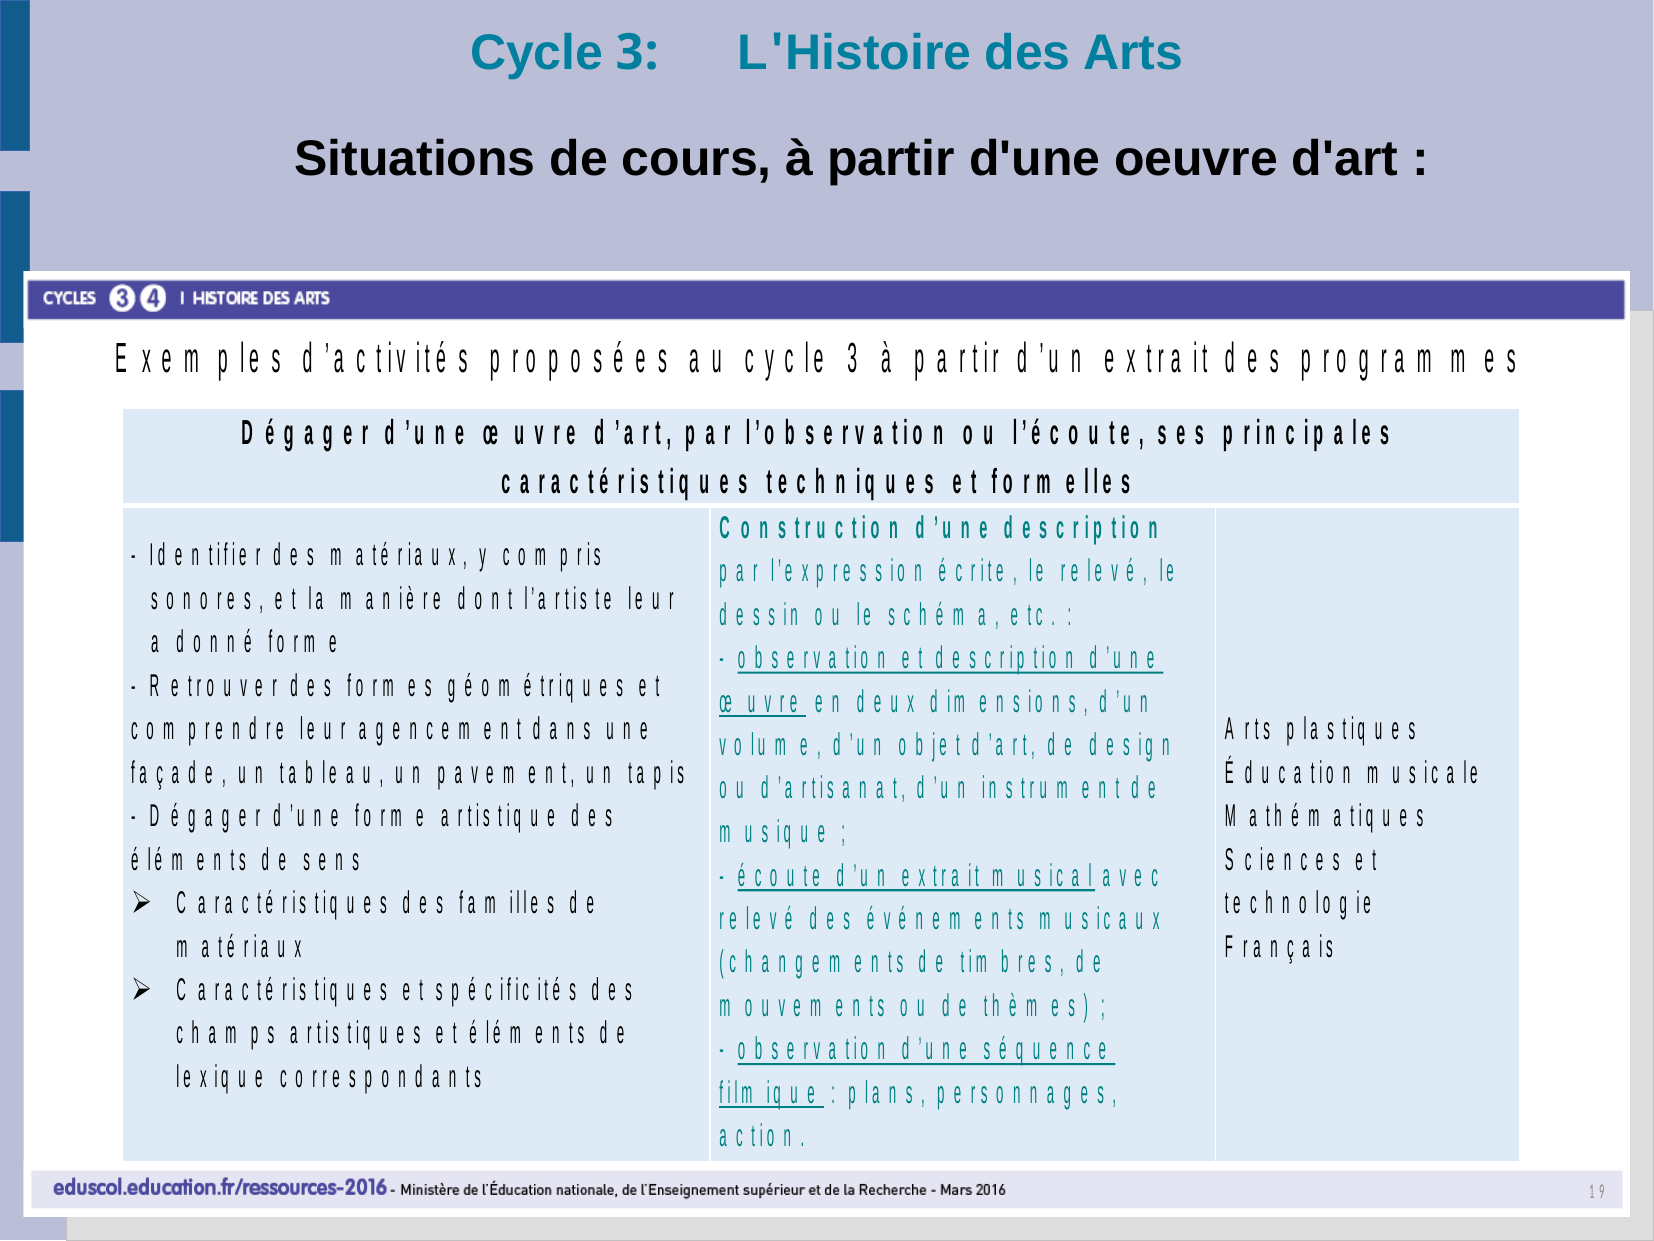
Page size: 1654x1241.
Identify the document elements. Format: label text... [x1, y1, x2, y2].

title Cycle 3: L'Histoire des Arts [82, 11, 1571, 104]
list Situations de cours, à partir d'une oeuvre d'art : [82, 129, 1571, 271]
picture [23, 271, 1630, 1217]
